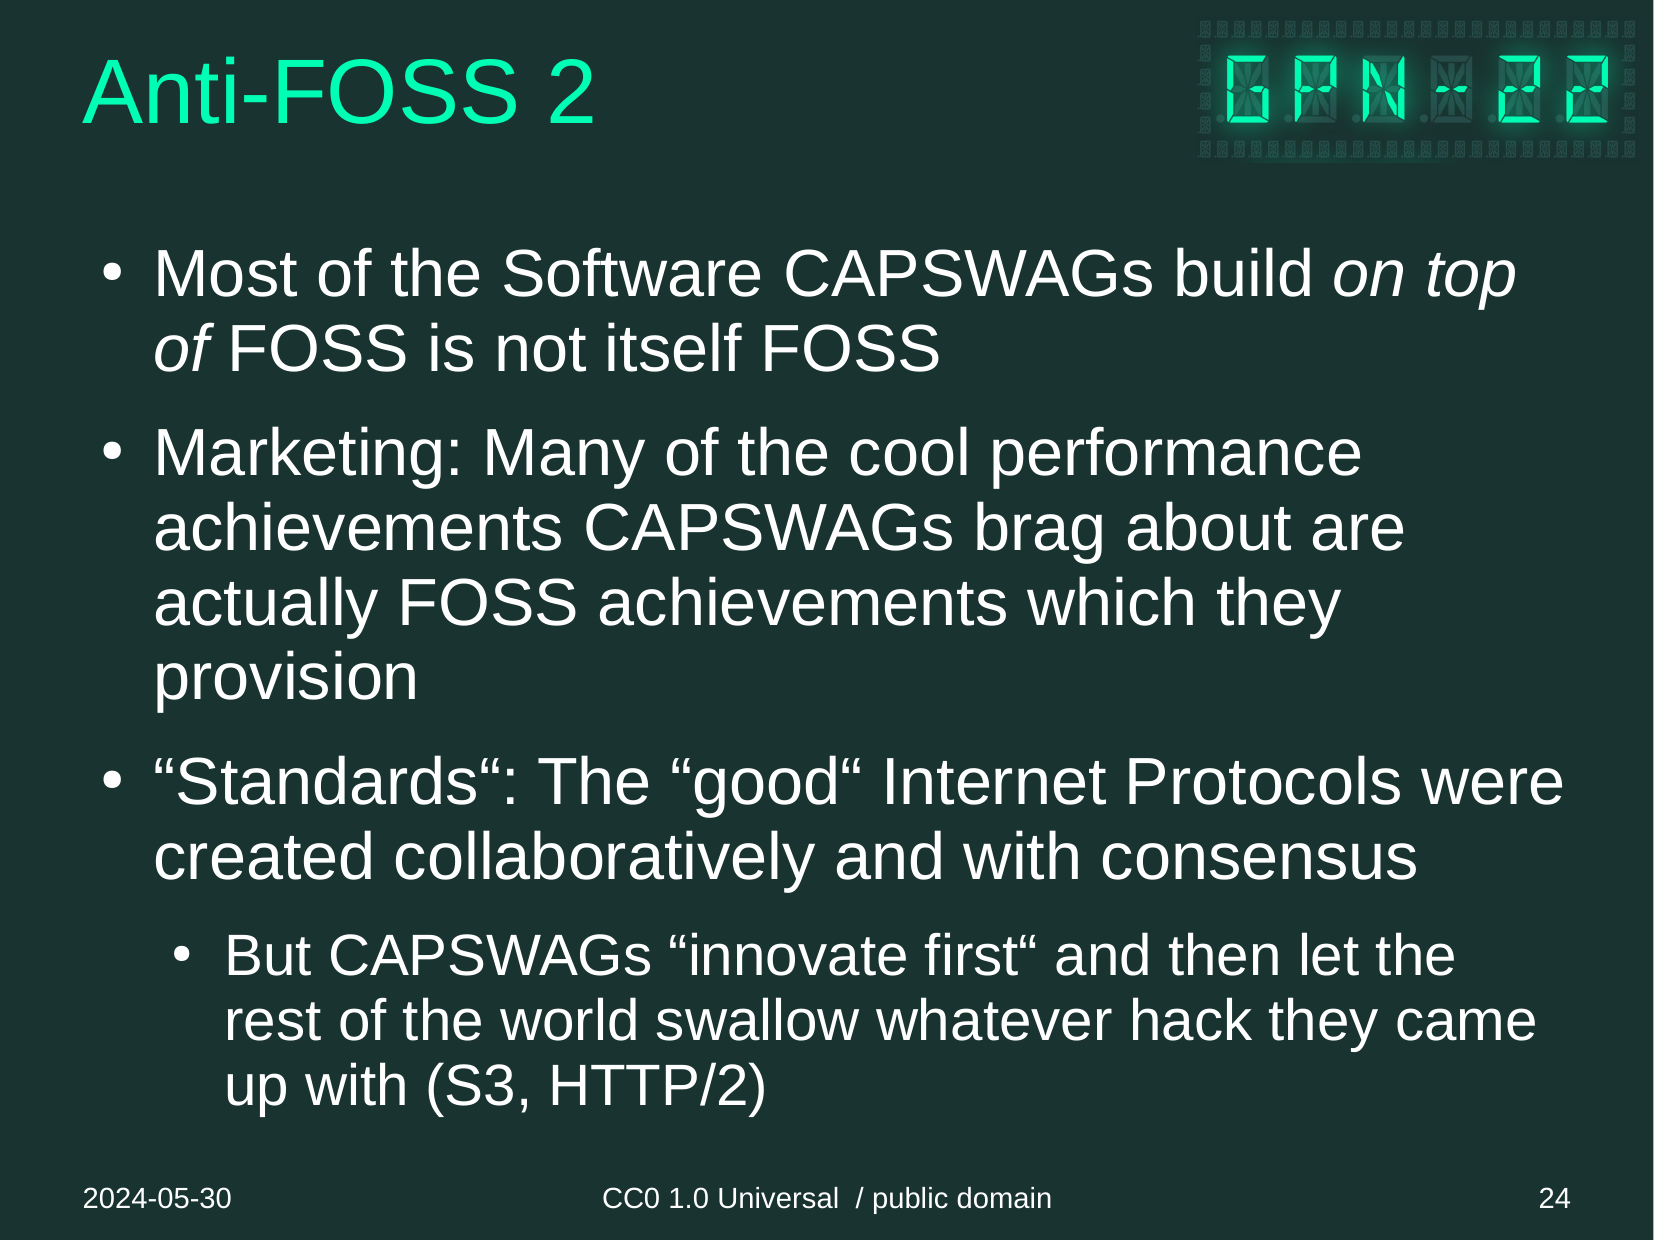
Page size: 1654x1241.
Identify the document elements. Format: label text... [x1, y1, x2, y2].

picture [1196, 15, 1639, 163]
title Anti-FOSS 2 [82, 40, 1004, 143]
list Most of the Software CAPSWAGs build on top of FOSS is not itself FOSS Marketing: Many of the cool performance achievements CAPSWAGs brag about are actually FOSS achievements which they provision “Standards“: The “good“ Internet Protocols were created collaboratively and with consensus But CAPSWAGs “innovate first“ and then let the rest of the world swallow whatever hack they came up with (S3, HTTP/2) [82, 236, 1571, 1119]
